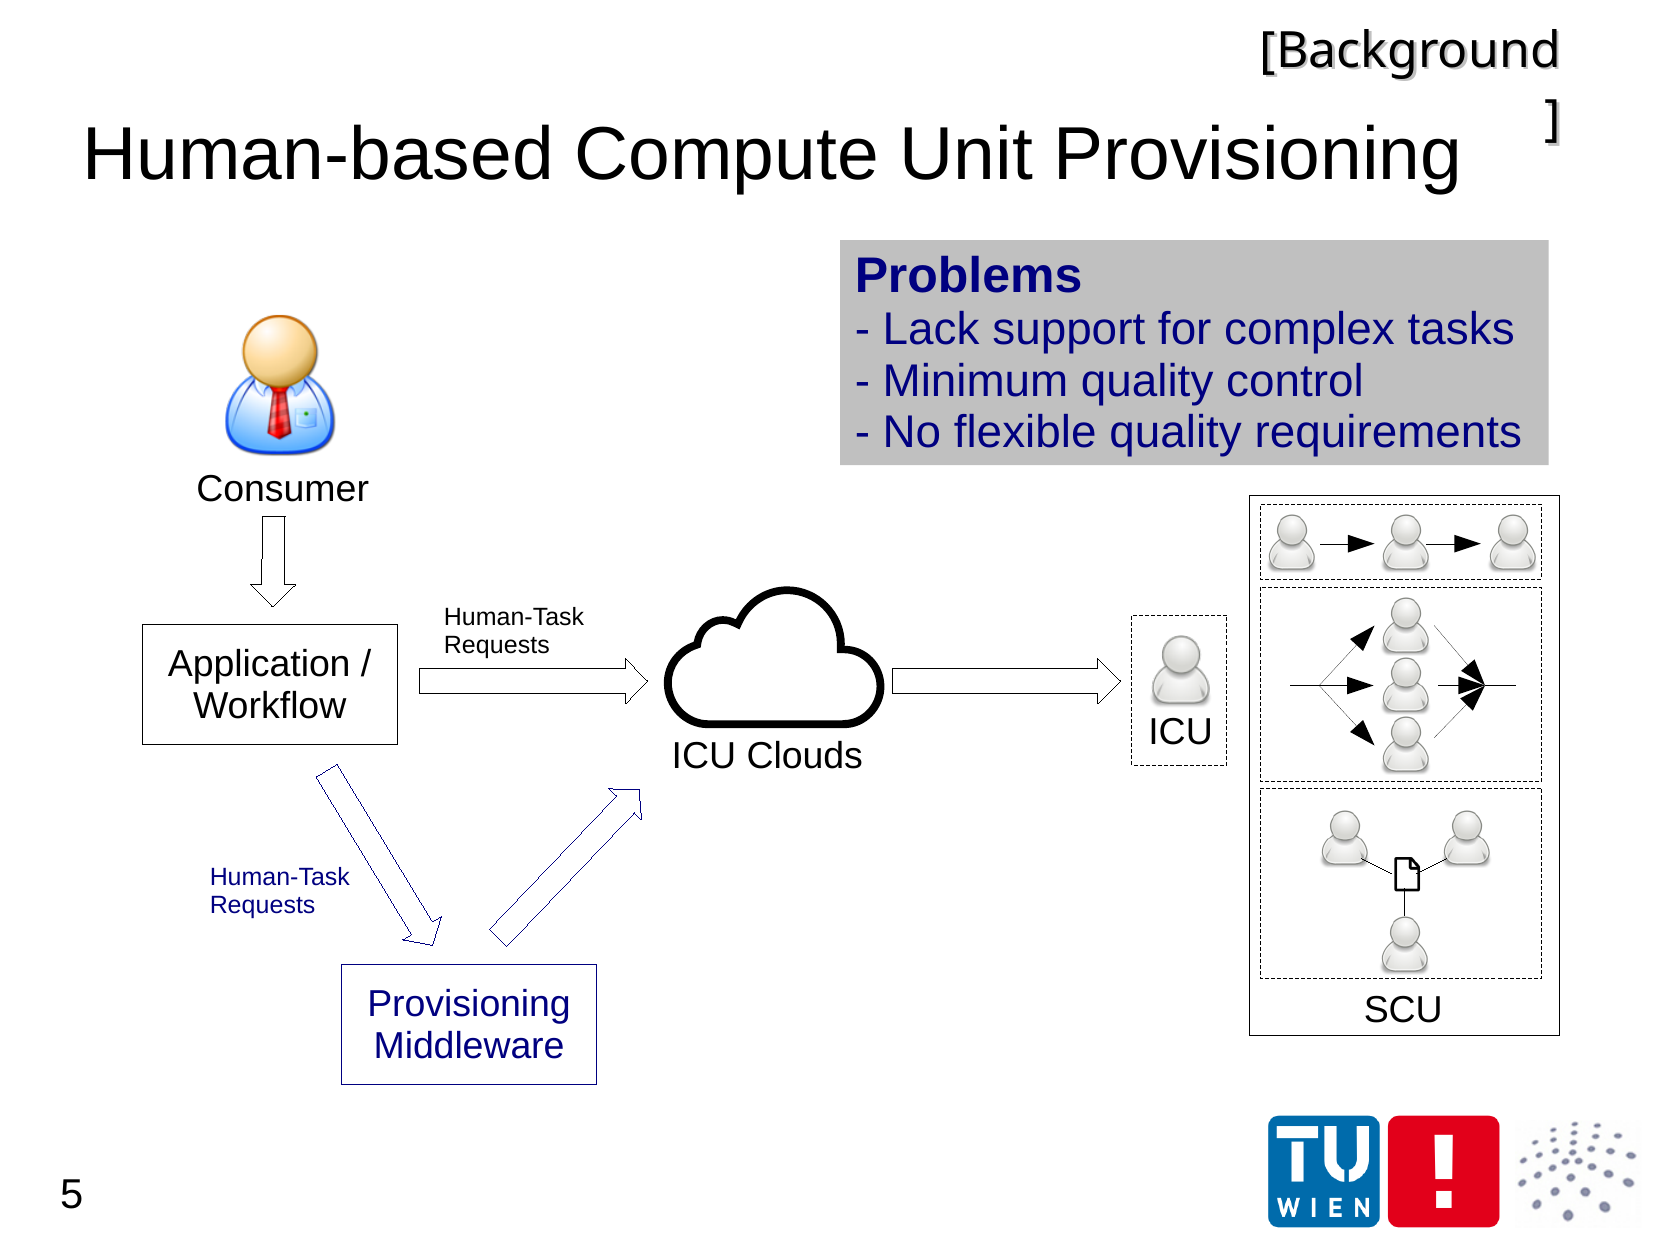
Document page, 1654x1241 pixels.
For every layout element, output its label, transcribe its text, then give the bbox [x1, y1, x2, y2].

text_box SCU [1348, 981, 1458, 1039]
picture [1142, 634, 1218, 703]
text_box [316, 764, 442, 946]
text_box Consumer [181, 459, 384, 517]
title Human-based Compute Unit Provisioning [82, 73, 1571, 234]
text_box [419, 658, 647, 704]
text_box Problems - Lack support for complex tasks - Minimum quality control - No flexible quality requirements [840, 240, 1549, 466]
picture [1261, 1110, 1507, 1234]
picture [1260, 513, 1321, 574]
text_box ICU [1133, 703, 1228, 761]
text_box Human-Task Requests [429, 595, 600, 668]
picture [1373, 915, 1434, 976]
picture [1374, 596, 1435, 776]
picture [1515, 1120, 1642, 1228]
text_box [489, 788, 642, 947]
picture [1313, 809, 1374, 869]
text_box [Background] [1245, 6, 1591, 86]
picture [1435, 809, 1496, 869]
picture [1481, 513, 1542, 574]
picture [647, 530, 901, 784]
text_box [250, 517, 296, 607]
picture [204, 309, 355, 459]
picture [1384, 851, 1430, 897]
text_box Application / Workflow [142, 624, 398, 745]
text_box ICU Clouds [656, 726, 878, 813]
picture [1374, 513, 1435, 574]
text_box [892, 658, 1121, 704]
text_box Human-Task Requests [195, 855, 365, 927]
text_box Provisioning Middleware [341, 964, 597, 1085]
